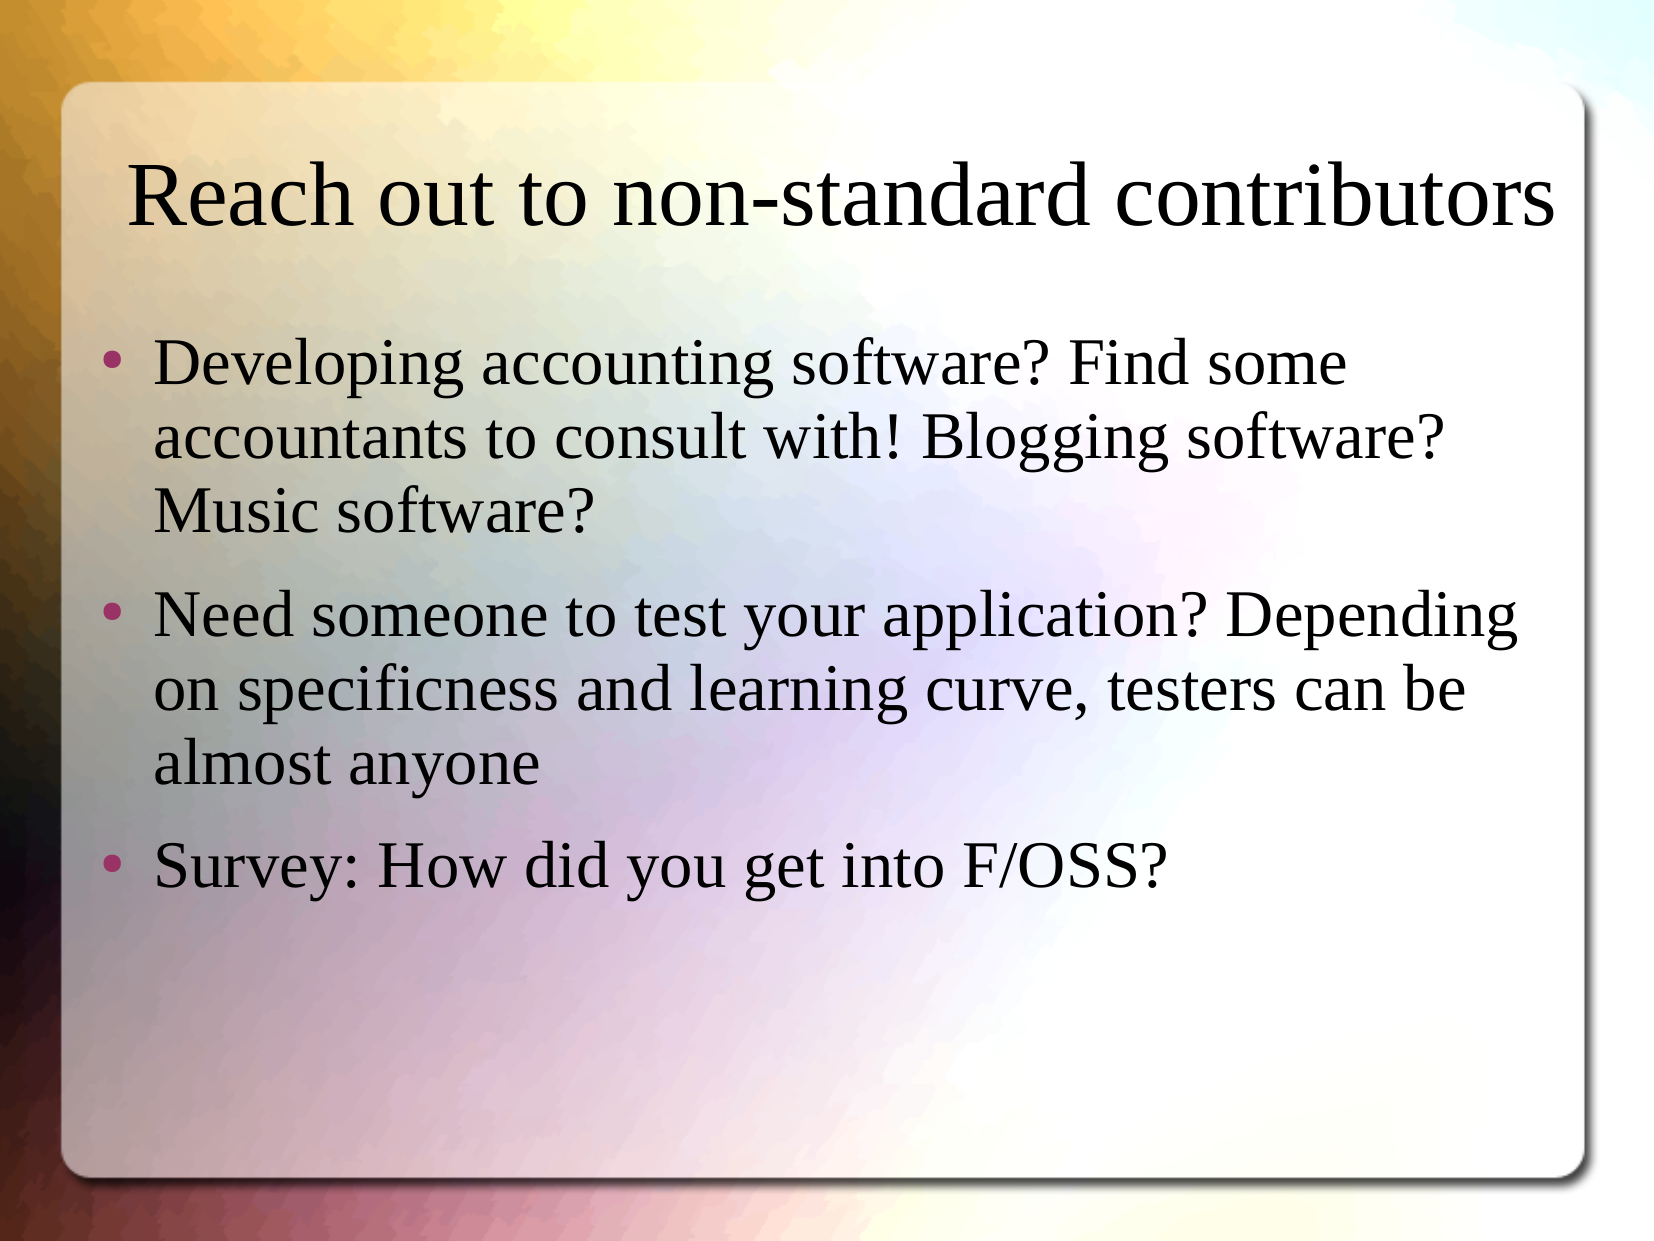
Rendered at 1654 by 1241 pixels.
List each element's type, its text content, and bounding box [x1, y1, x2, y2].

picture [0, 0, 1654, 1241]
list Developing accounting software? Find some accountants to consult with! Blogging software? Music software? Need someone to test your application? Depending on specificness and learning curve, testers can be almost anyone Survey: How did you get into F/OSS? [82, 324, 1571, 1129]
title Reach out to non-standard contributors [82, 98, 1571, 291]
